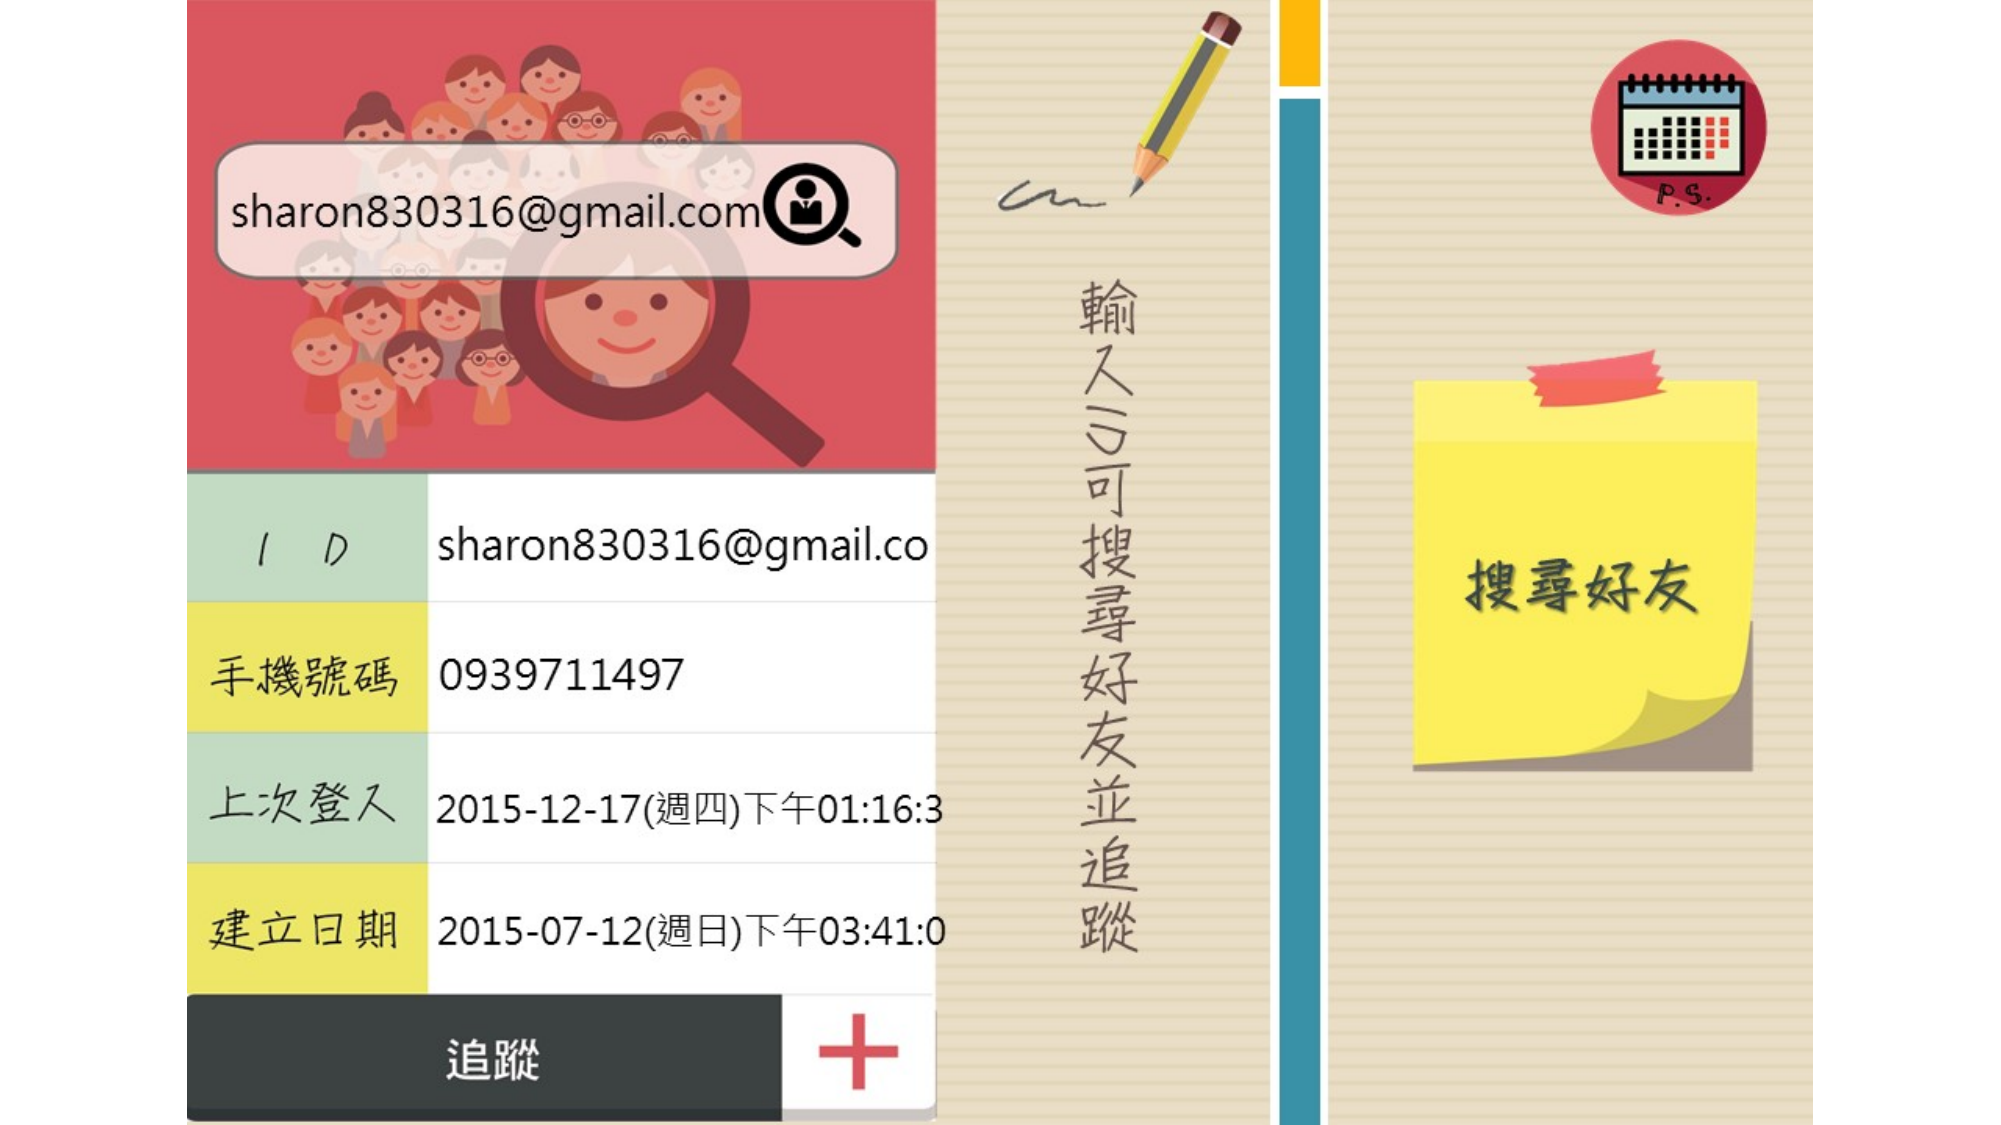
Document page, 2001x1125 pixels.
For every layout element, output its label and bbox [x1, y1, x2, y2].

picture [187, 0, 1813, 1125]
